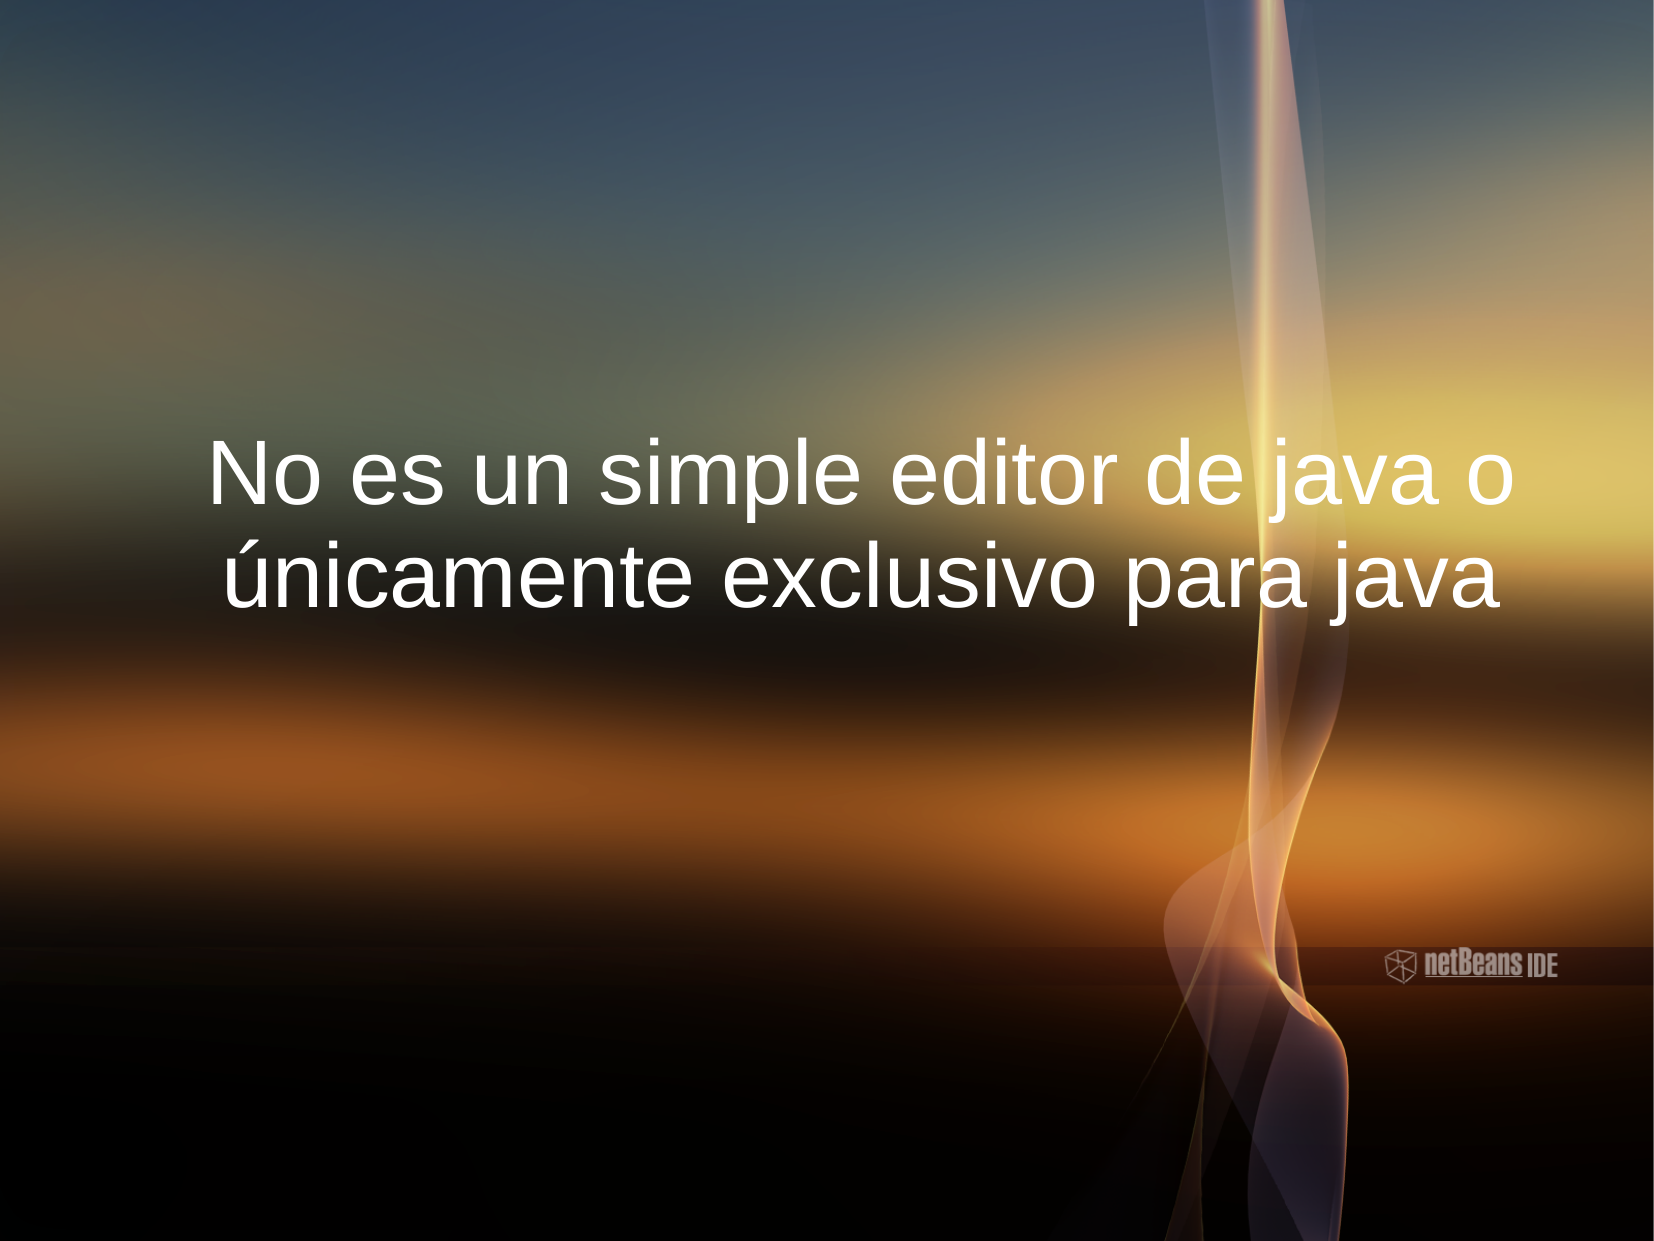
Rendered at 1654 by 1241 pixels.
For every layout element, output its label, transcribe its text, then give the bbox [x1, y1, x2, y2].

picture [0, 0, 1654, 1241]
title No es un simple editor de java o únicamente exclusivo para java [118, 421, 1607, 730]
